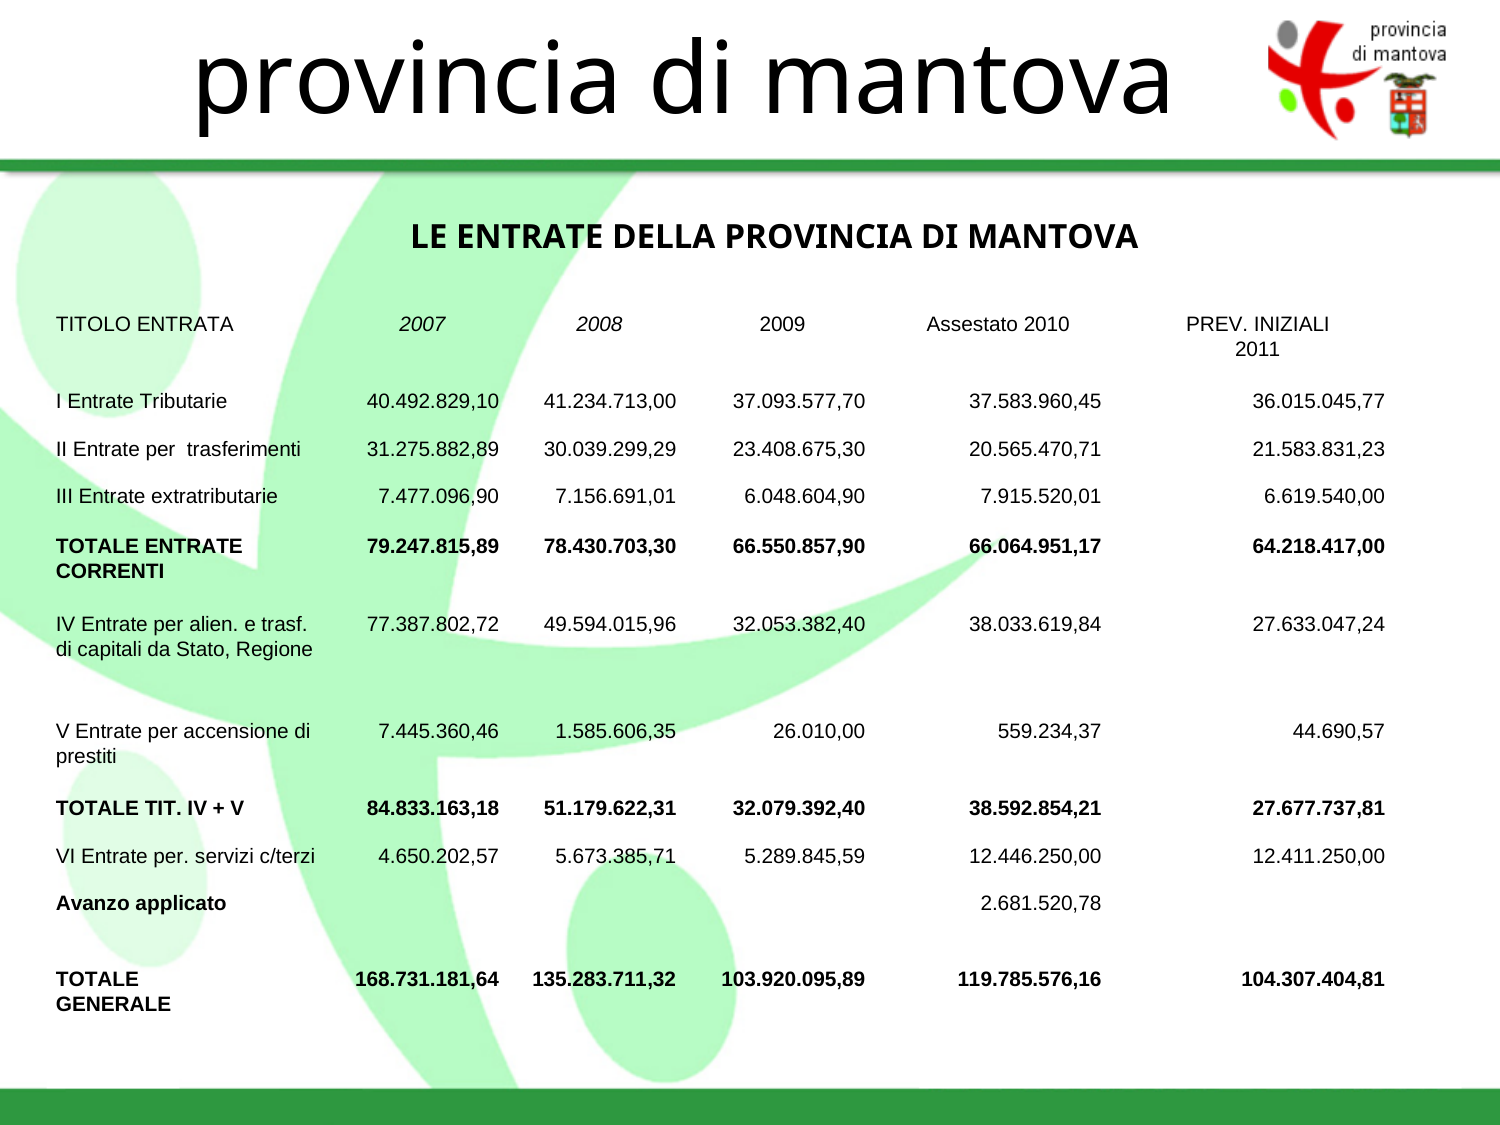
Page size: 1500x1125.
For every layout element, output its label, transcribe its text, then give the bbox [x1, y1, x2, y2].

table_header 2008 [514, 303, 691, 380]
text_box provincia di mantova [176, 5, 1205, 142]
table_cell IV Entrate per alien. e trasf. di capitali da Stato, Regione [41, 603, 336, 710]
table_cell 119.785.576,16 [880, 958, 1116, 1035]
table_cell 37.583.960,45 [880, 380, 1116, 427]
table_header PREV. INIZIALI 2011 [1116, 303, 1400, 380]
table_cell 84.833.163,18 [336, 787, 514, 835]
table_header Assestato 2010 [880, 303, 1116, 380]
table_cell II Entrate per trasferimenti [41, 427, 336, 475]
picture [1267, 15, 1452, 142]
table_cell 44.690,57 [1116, 710, 1400, 787]
table_cell V Entrate per accensione di prestiti [41, 710, 336, 787]
table_cell TOTALE ENTRATE CORRENTI [41, 525, 336, 603]
picture [0, 157, 1500, 1125]
table_cell 37.093.577,70 [691, 380, 880, 427]
table_cell I Entrate Tributarie [41, 380, 336, 427]
table_cell 7.445.360,46 [336, 710, 514, 787]
table_cell 49.594.015,96 [514, 603, 691, 710]
table_cell TOTALE GENERALE [41, 958, 336, 1035]
table_cell 32.079.392,40 [691, 787, 880, 835]
table_cell 2.681.520,78 [880, 882, 1116, 958]
table_cell 30.039.299,29 [514, 427, 691, 475]
table_cell III Entrate extratributarie [41, 475, 336, 525]
table_cell 7.915.520,01 [880, 475, 1116, 525]
table_cell 4.650.202,57 [336, 835, 514, 882]
table_cell [691, 882, 880, 958]
table_cell 559.234,37 [880, 710, 1116, 787]
table_cell 26.010,00 [691, 710, 880, 787]
table_cell 103.920.095,89 [691, 958, 880, 1035]
table_cell 51.179.622,31 [514, 787, 691, 835]
table_cell 6.619.540,00 [1116, 475, 1400, 525]
table_cell [1116, 882, 1400, 958]
table_cell VI Entrate per. servizi c/terzi [41, 835, 336, 882]
table_cell 5.673.385,71 [514, 835, 691, 882]
table_cell 7.156.691,01 [514, 475, 691, 525]
table_cell 12.446.250,00 [880, 835, 1116, 882]
table_cell 27.677.737,81 [1116, 787, 1400, 835]
table_cell 64.218.417,00 [1116, 525, 1400, 603]
table_cell 5.289.845,59 [691, 835, 880, 882]
table_cell Avanzo applicato [41, 882, 336, 958]
table_cell TOTALE TIT. IV + V [41, 787, 336, 835]
table_cell 36.015.045,77 [1116, 380, 1400, 427]
table_cell 20.565.470,71 [880, 427, 1116, 475]
table_cell 66.064.951,17 [880, 525, 1116, 603]
table_cell 31.275.882,89 [336, 427, 514, 475]
table_cell 79.247.815,89 [336, 525, 514, 603]
table_header 2009 [691, 303, 880, 380]
table_cell 40.492.829,10 [336, 380, 514, 427]
table_cell 135.283.711,32 [514, 958, 691, 1035]
table_cell 38.592.854,21 [880, 787, 1116, 835]
table_cell 38.033.619,84 [880, 603, 1116, 710]
table_cell [336, 882, 514, 958]
table_cell 23.408.675,30 [691, 427, 880, 475]
table_cell 168.731.181,64 [336, 958, 514, 1035]
table_cell 6.048.604,90 [691, 475, 880, 525]
table_cell 77.387.802,72 [336, 603, 514, 710]
table_header 2007 [336, 303, 514, 380]
table_cell 7.477.096,90 [336, 475, 514, 525]
table_cell [514, 882, 691, 958]
table_cell 66.550.857,90 [691, 525, 880, 603]
table_cell 1.585.606,35 [514, 710, 691, 787]
text_box LE ENTRATE DELLA PROVINCIA DI MANTOVA [395, 207, 1155, 264]
table_cell 78.430.703,30 [514, 525, 691, 603]
table_cell 12.411.250,00 [1116, 835, 1400, 882]
table_header TITOLO ENTRATA [41, 303, 336, 380]
table_cell 27.633.047,24 [1116, 603, 1400, 710]
table_cell 21.583.831,23 [1116, 427, 1400, 475]
table_cell 32.053.382,40 [691, 603, 880, 710]
table_cell 104.307.404,81 [1116, 958, 1400, 1035]
table_cell 41.234.713,00 [514, 380, 691, 427]
